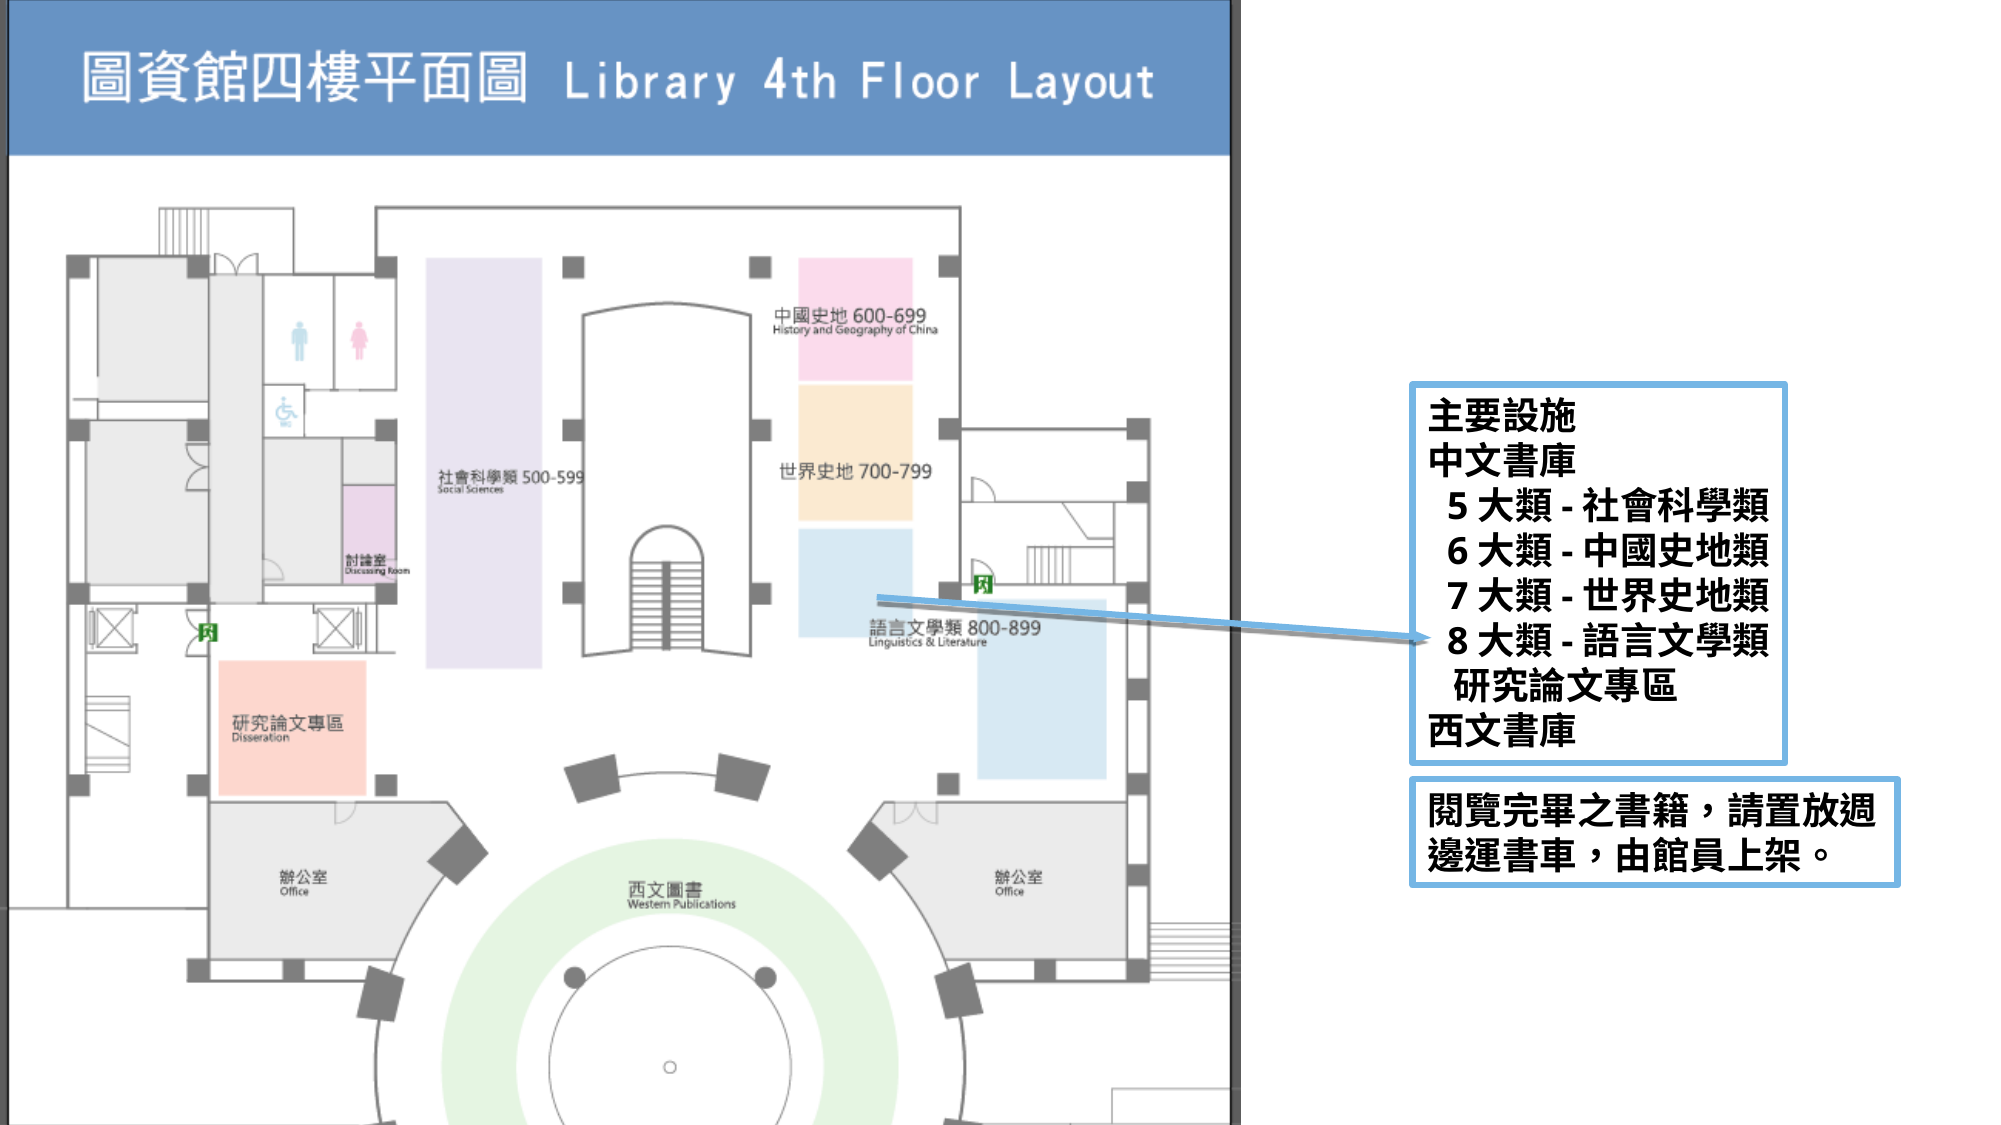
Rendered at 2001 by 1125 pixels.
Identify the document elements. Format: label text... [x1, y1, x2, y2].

text_box 閱覽完畢之書籍，請置放週邊運書車，由館員上架。 [1412, 779, 1898, 886]
text_box 主要設施 中文書庫 5大類-社會科學類 6大類-中國史地類 7大類-世界史地類 8大類-語言文學類 研究論文專區 西文書庫 [1412, 384, 1760, 764]
picture [0, 0, 1241, 1125]
